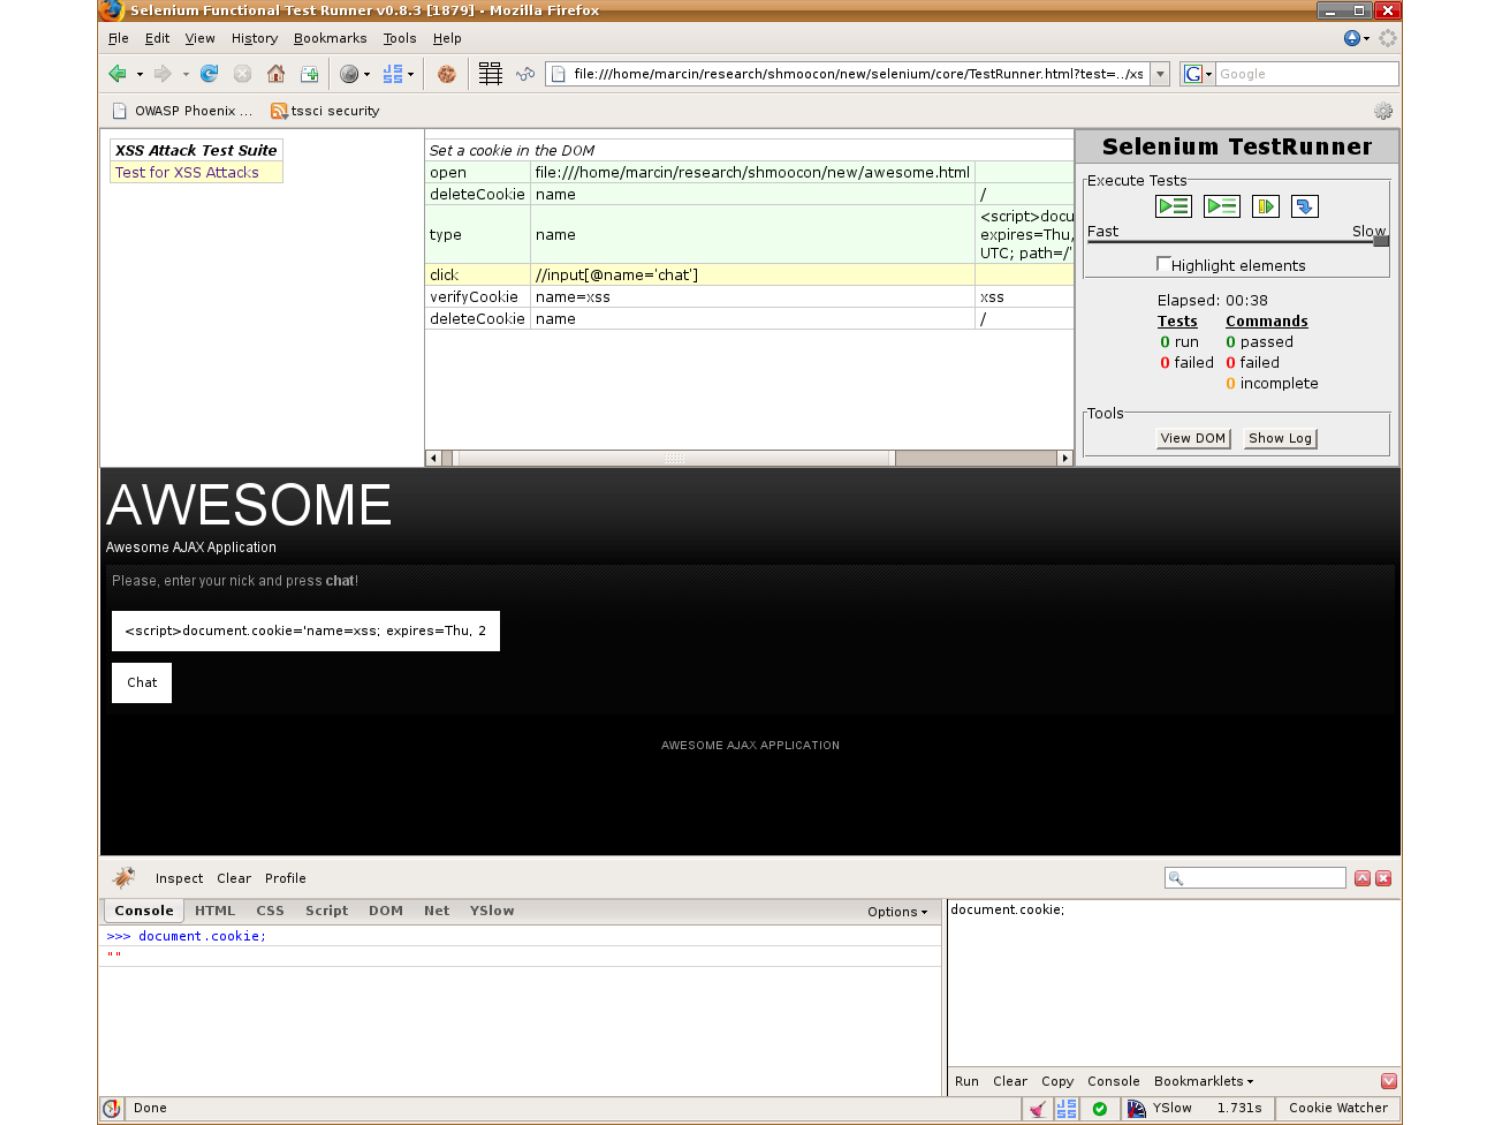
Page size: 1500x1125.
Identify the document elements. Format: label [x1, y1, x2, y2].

picture [97, 0, 1403, 1125]
text_box [0, 0, 97, 1125]
text_box [1403, 0, 1500, 1125]
